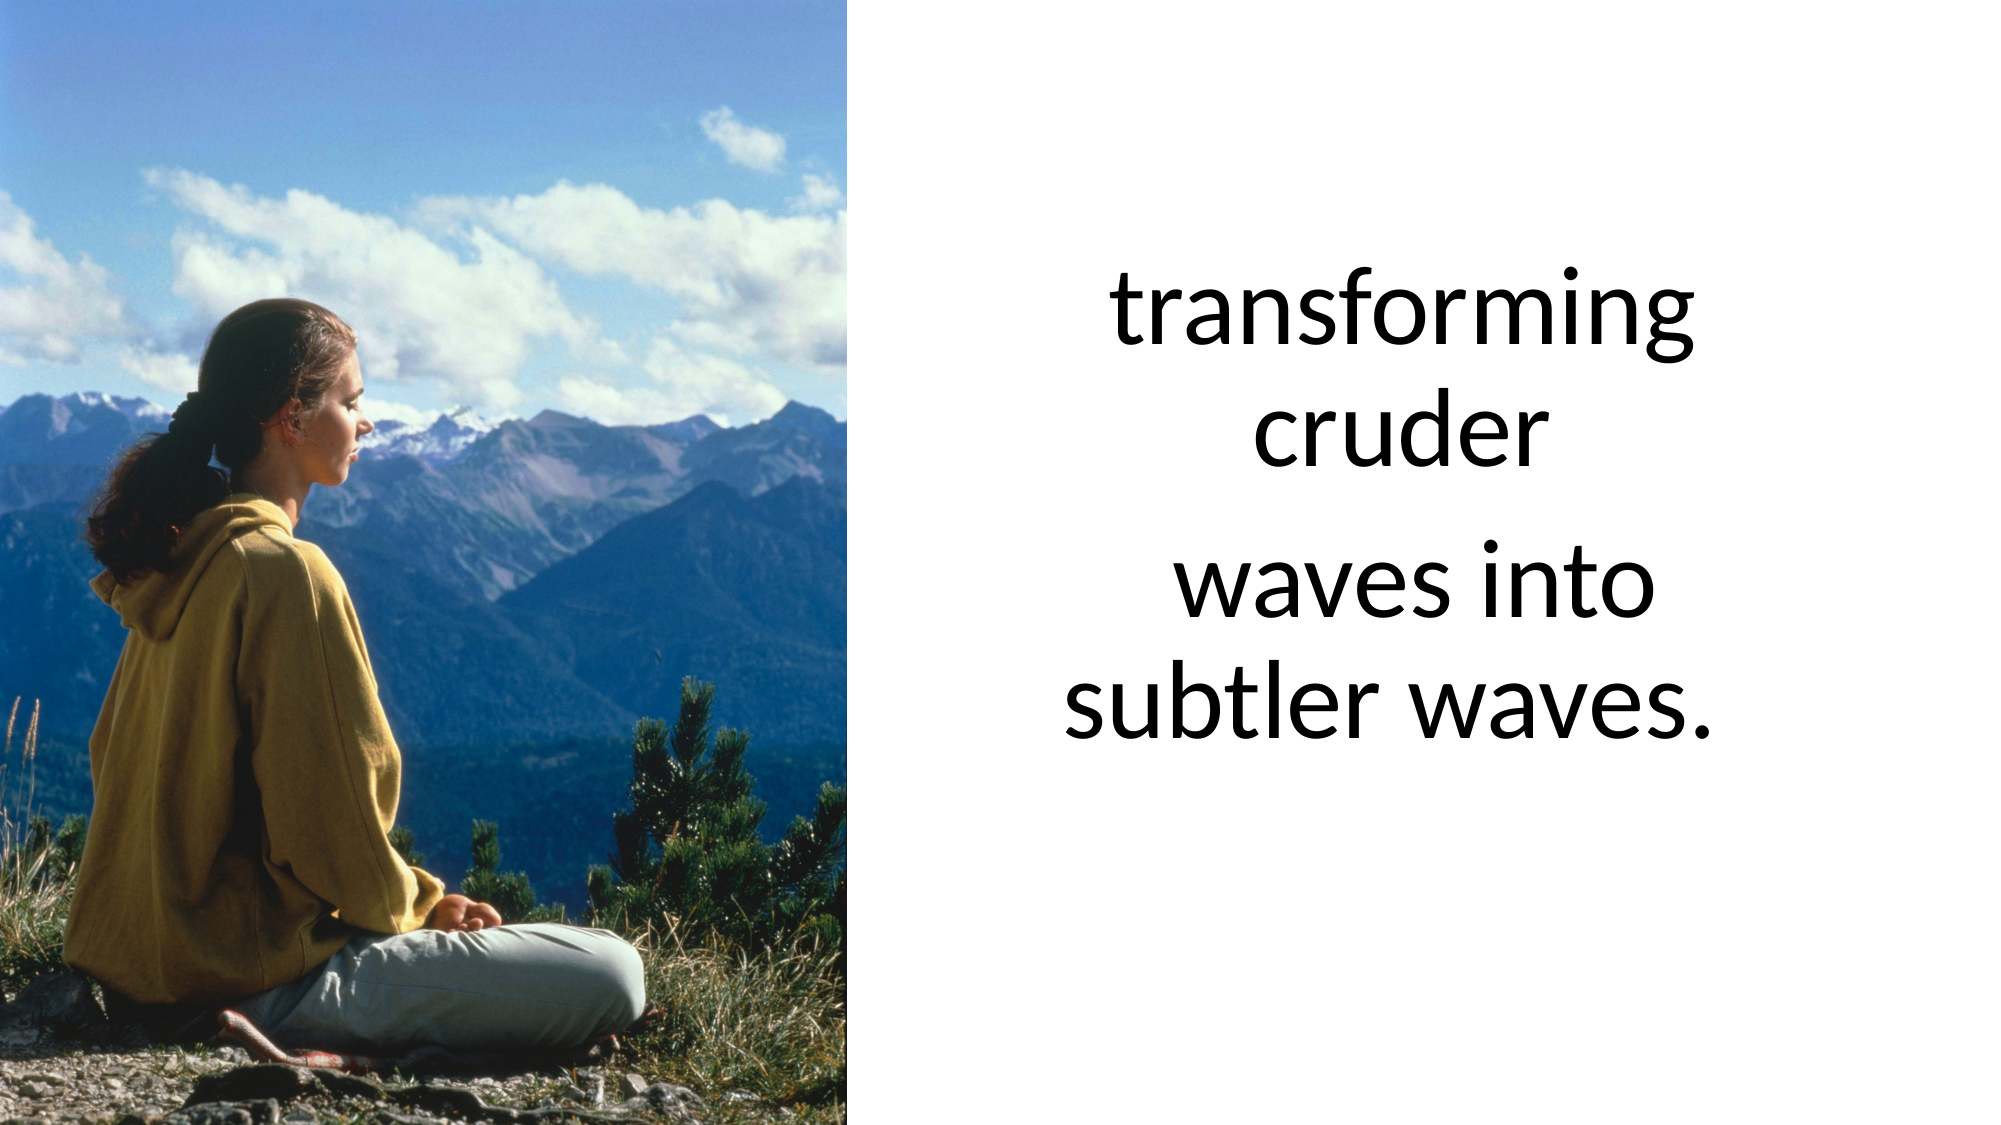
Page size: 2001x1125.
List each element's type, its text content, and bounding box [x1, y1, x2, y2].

picture [0, 0, 847, 1125]
list transforming cruder waves into subtler waves. [999, 120, 1806, 1005]
